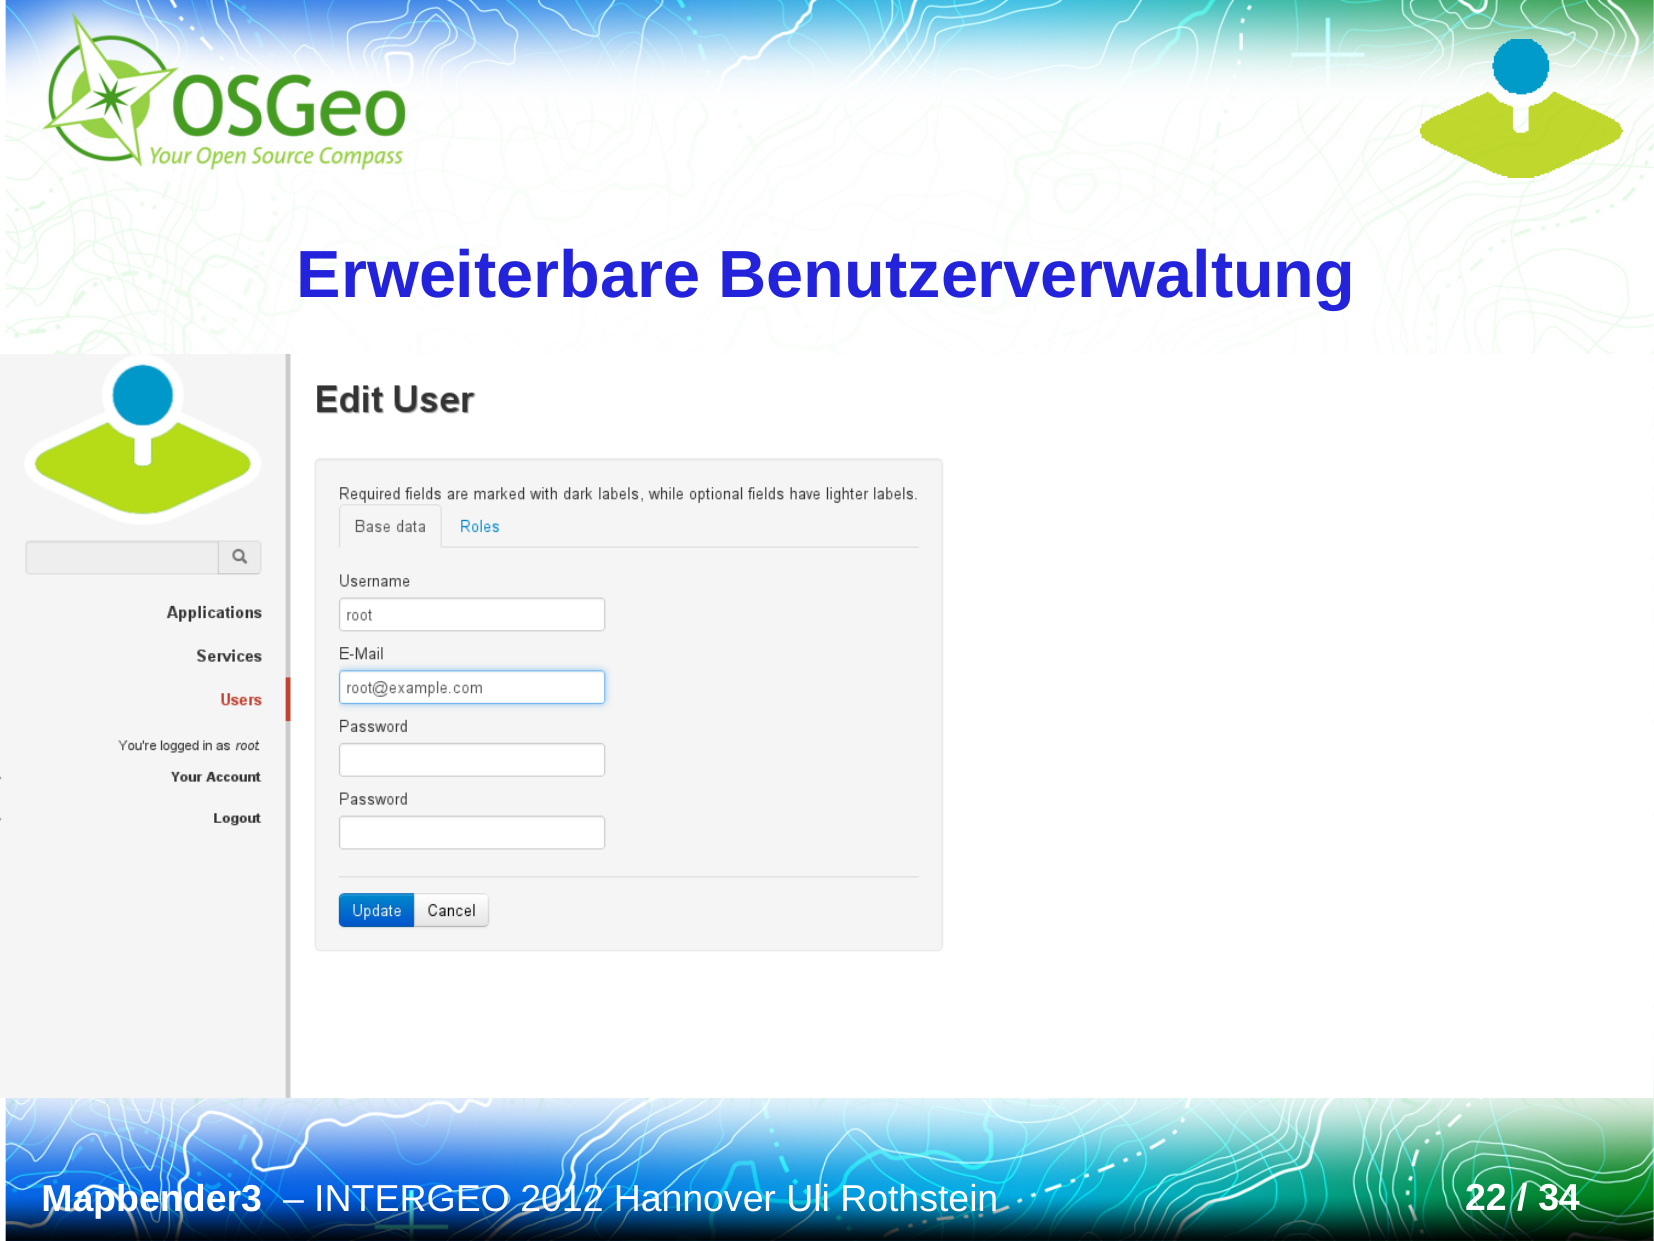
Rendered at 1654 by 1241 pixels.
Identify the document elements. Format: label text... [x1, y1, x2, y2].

picture [0, 0, 1654, 1241]
title Erweiterbare Benutzerverwaltung [82, 200, 1571, 349]
